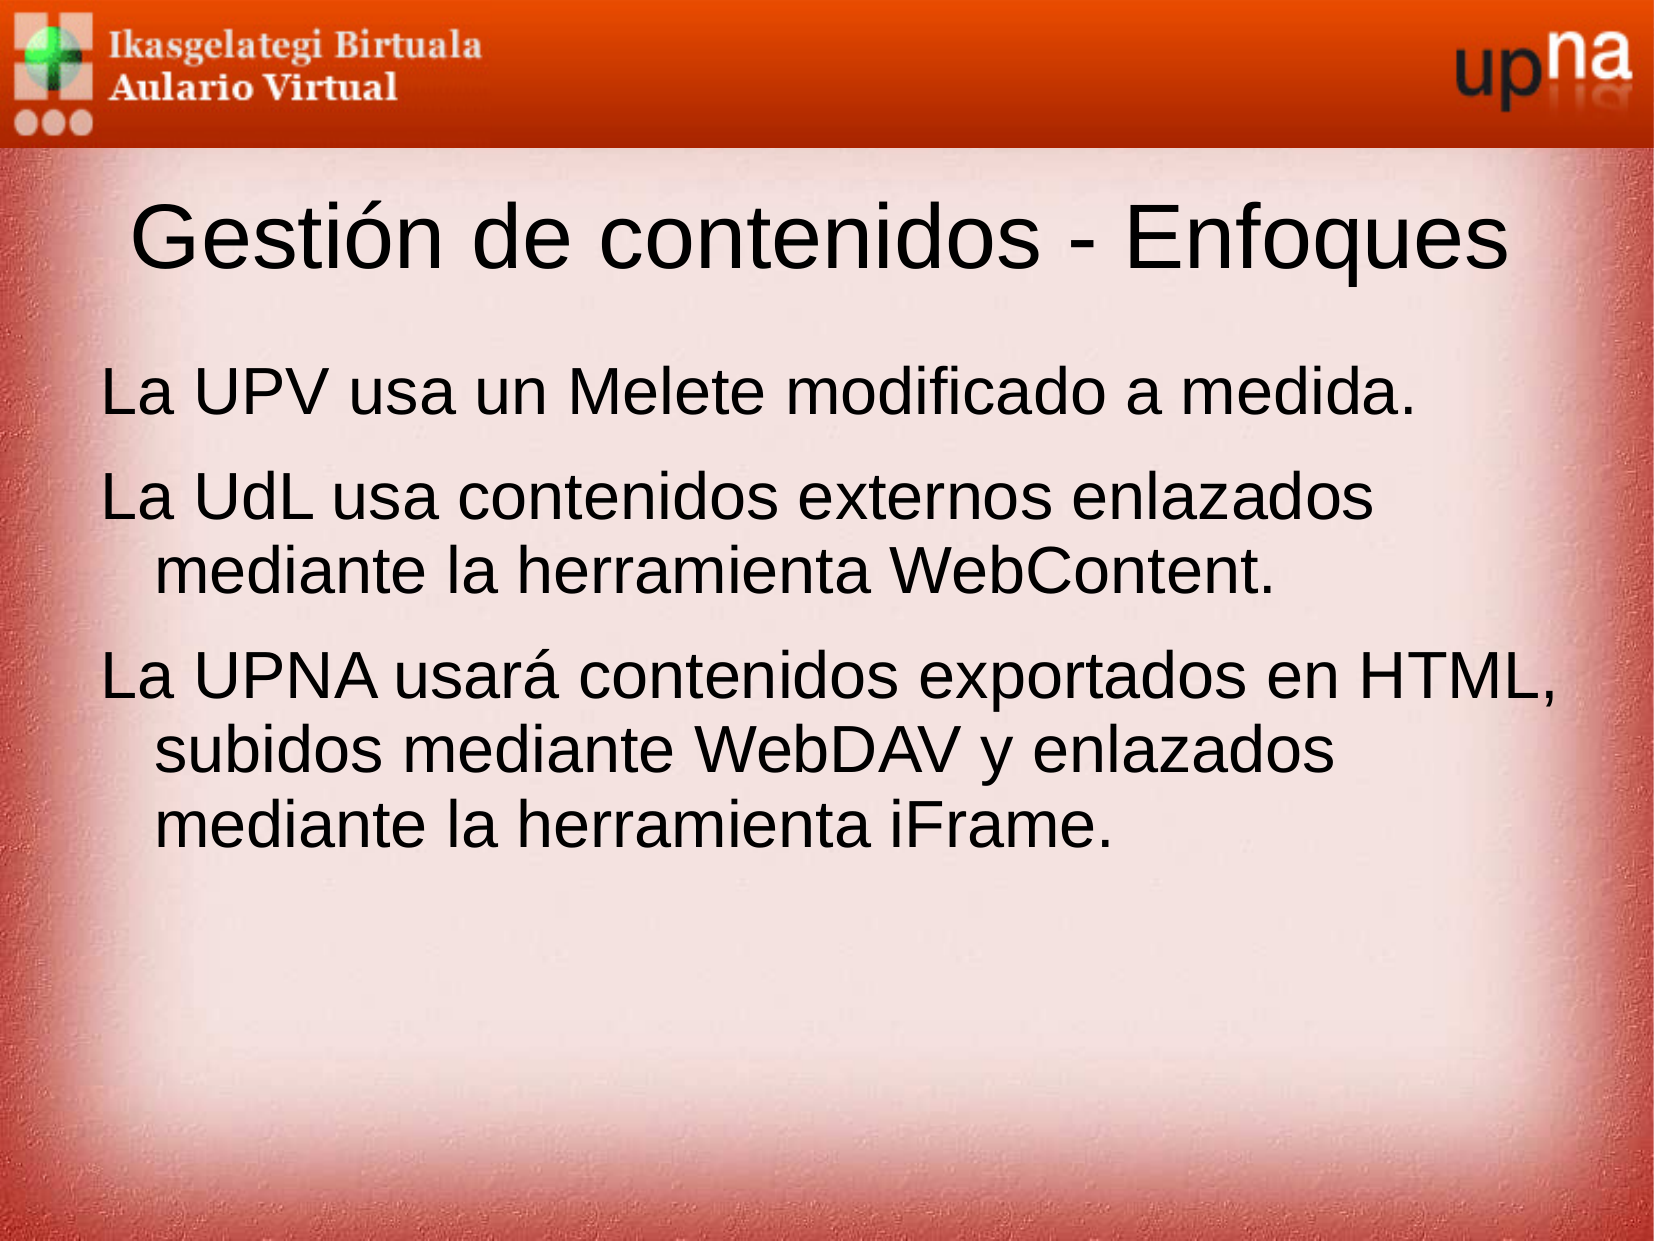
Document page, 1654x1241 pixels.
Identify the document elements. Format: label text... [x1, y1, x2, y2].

picture [0, 0, 1654, 1241]
title Gestión de contenidos - Enfoques [77, 147, 1566, 325]
list La UPV usa un Melete modificado a medida. La UdL usa contenidos externos enlazados mediante la herramienta WebContent. La UPNA usará contenidos exportados en HTML, subidos mediante WebDAV y enlazados mediante la herramienta iFrame. [83, 354, 1572, 1095]
